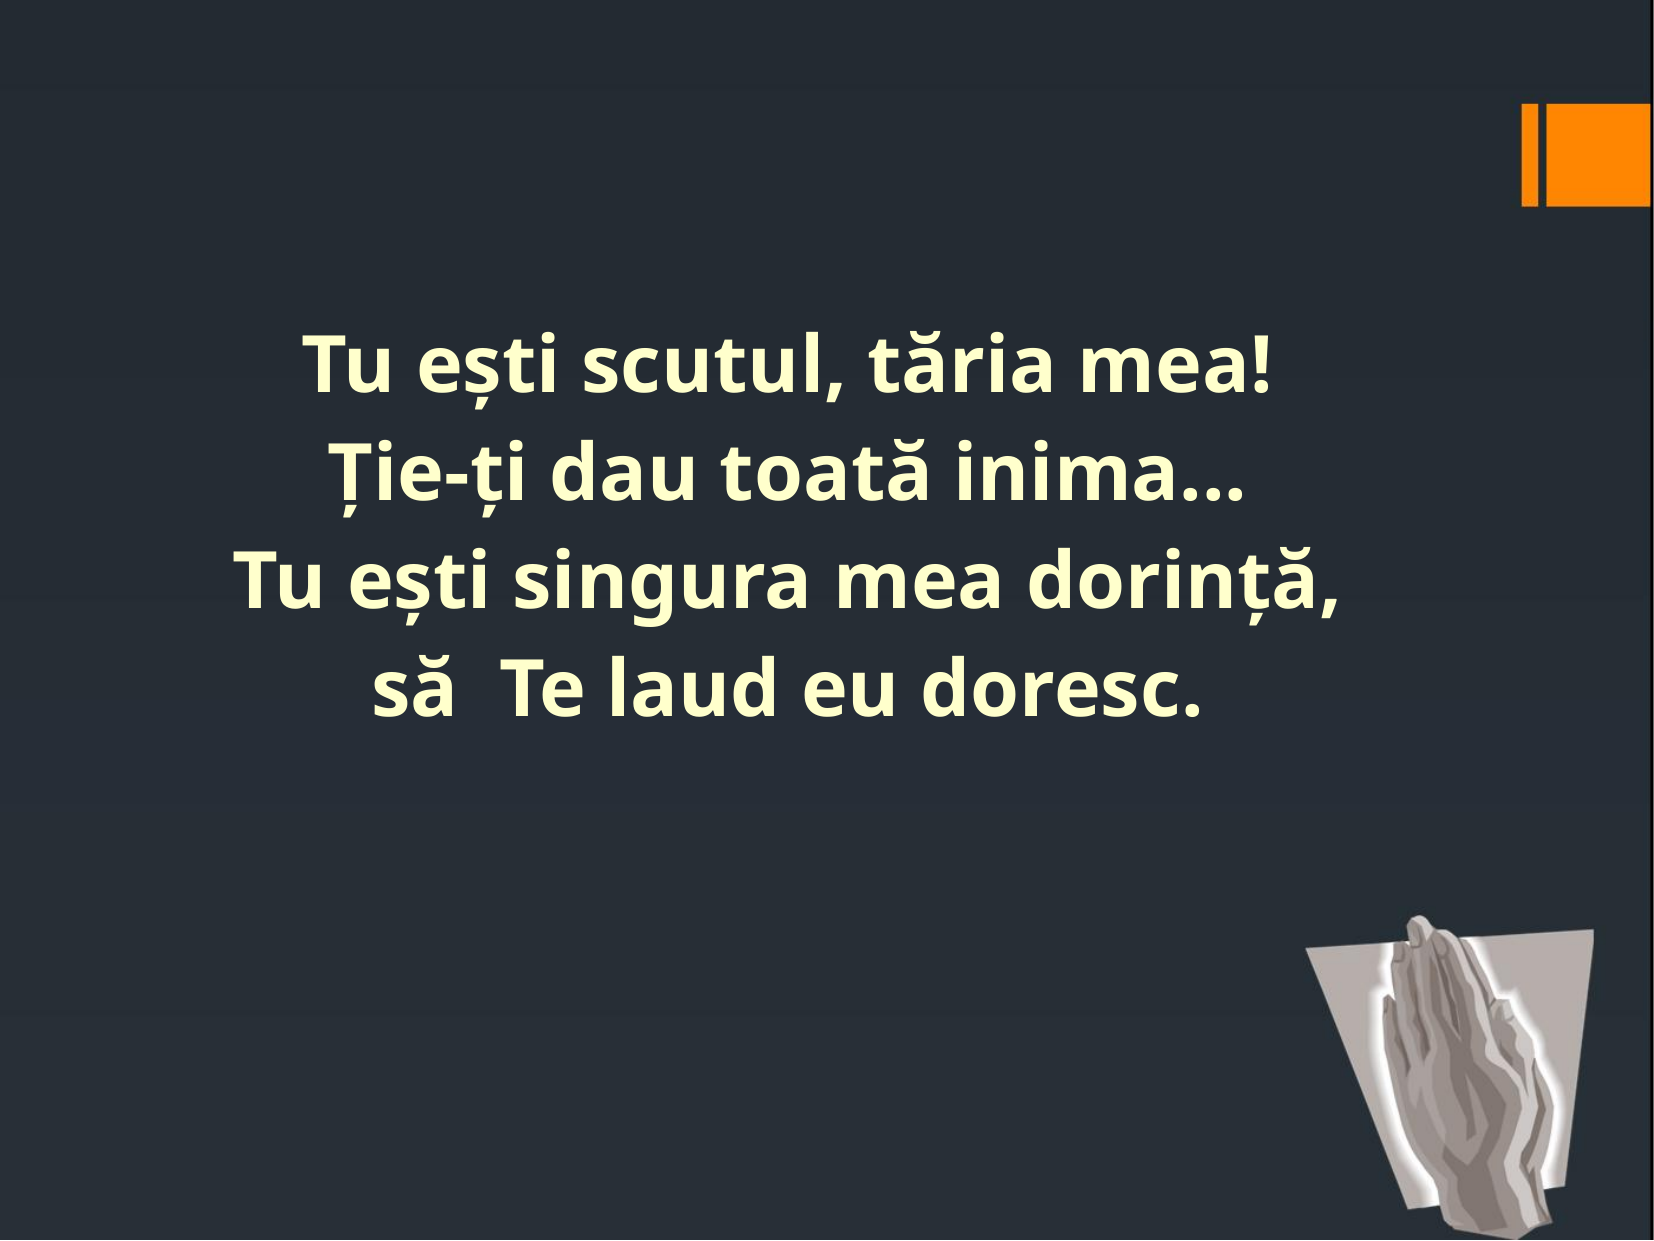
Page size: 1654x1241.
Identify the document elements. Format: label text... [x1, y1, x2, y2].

text_box Tu eşti scutul, tăria mea! Ţie-ţi dau toată inima... Tu eşti singura mea dorinţă, să Te laud eu doresc. [112, 75, 1463, 752]
picture [0, 0, 1654, 1240]
